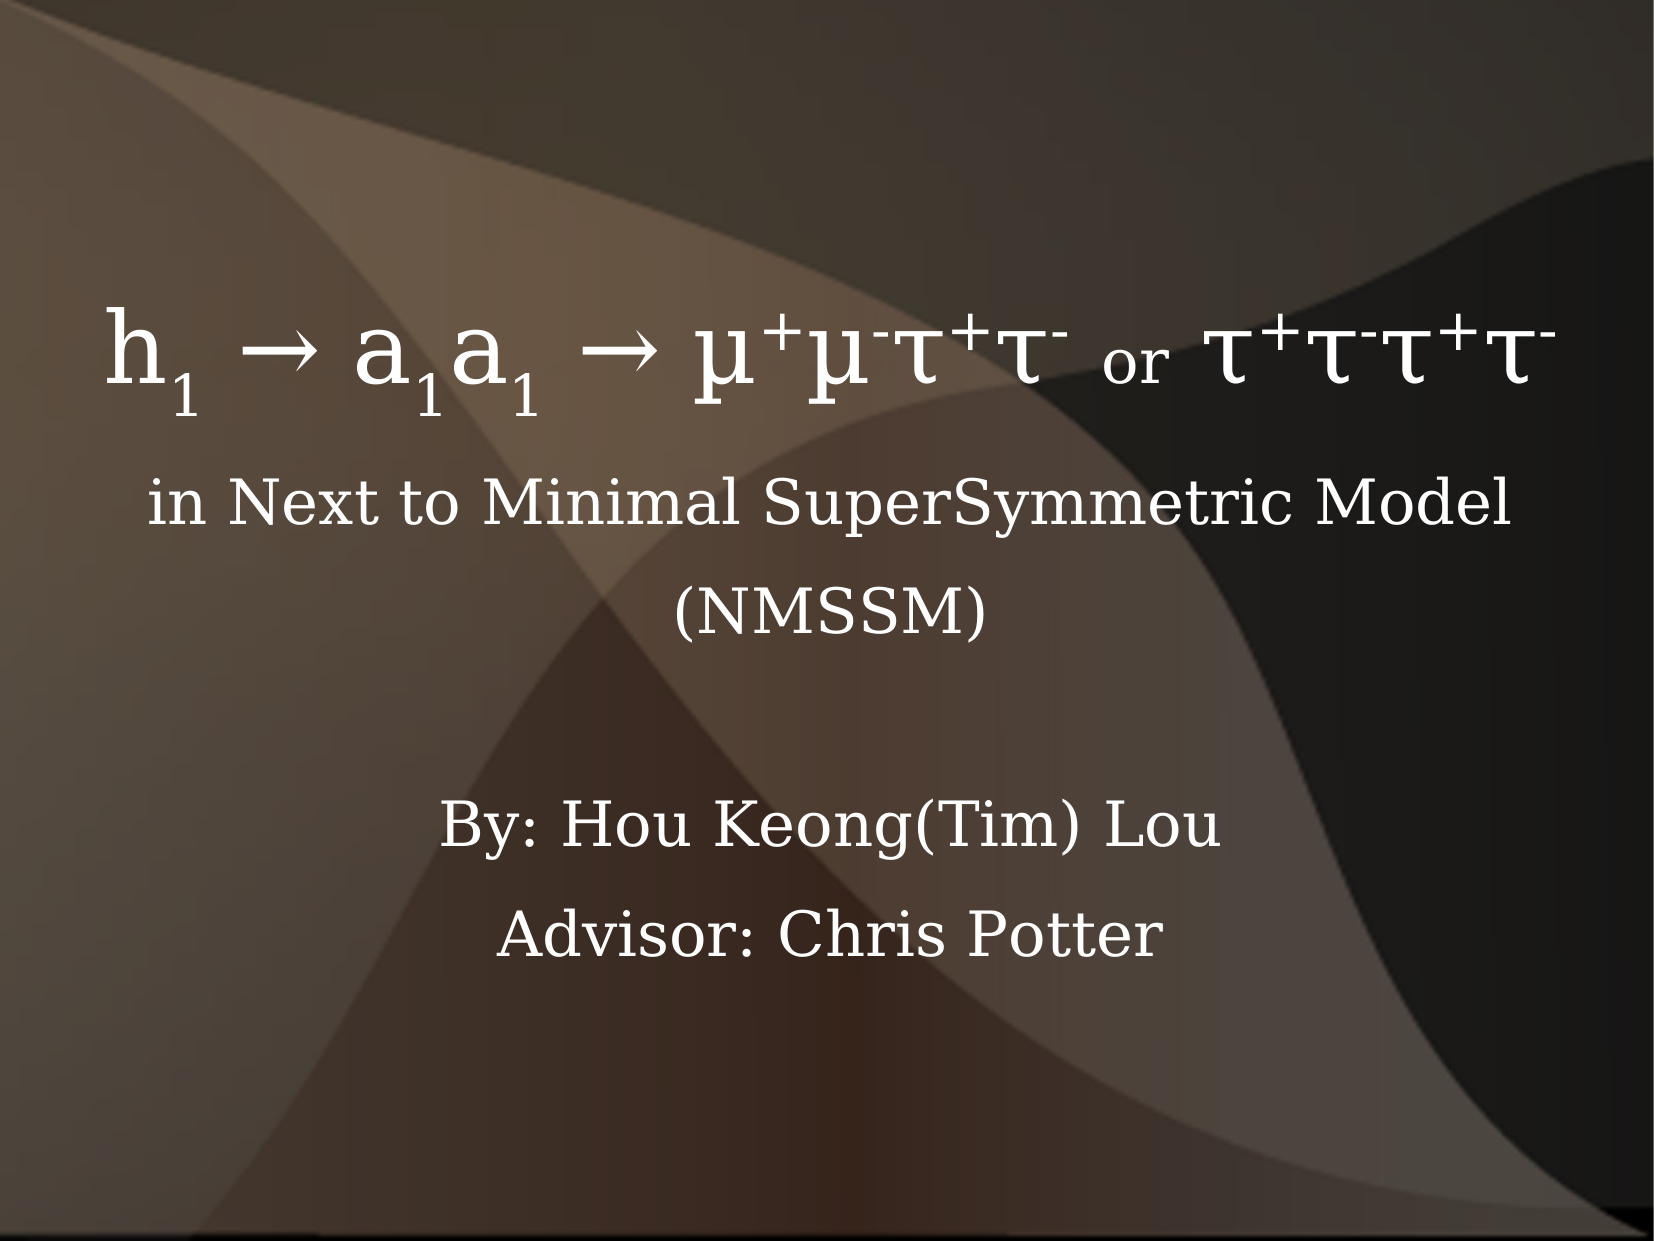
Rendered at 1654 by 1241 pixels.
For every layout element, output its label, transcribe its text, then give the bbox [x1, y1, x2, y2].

picture [0, 0, 1654, 1241]
subtitle h1 → a1a1 → µ+µ-τ+τ- or τ+τ-τ+τ- in Next to Minimal SuperSymmetric Model (NMSSM) By: Hou Keong(Tim) Lou Advisor: Chris Potter [86, 112, 1576, 1157]
